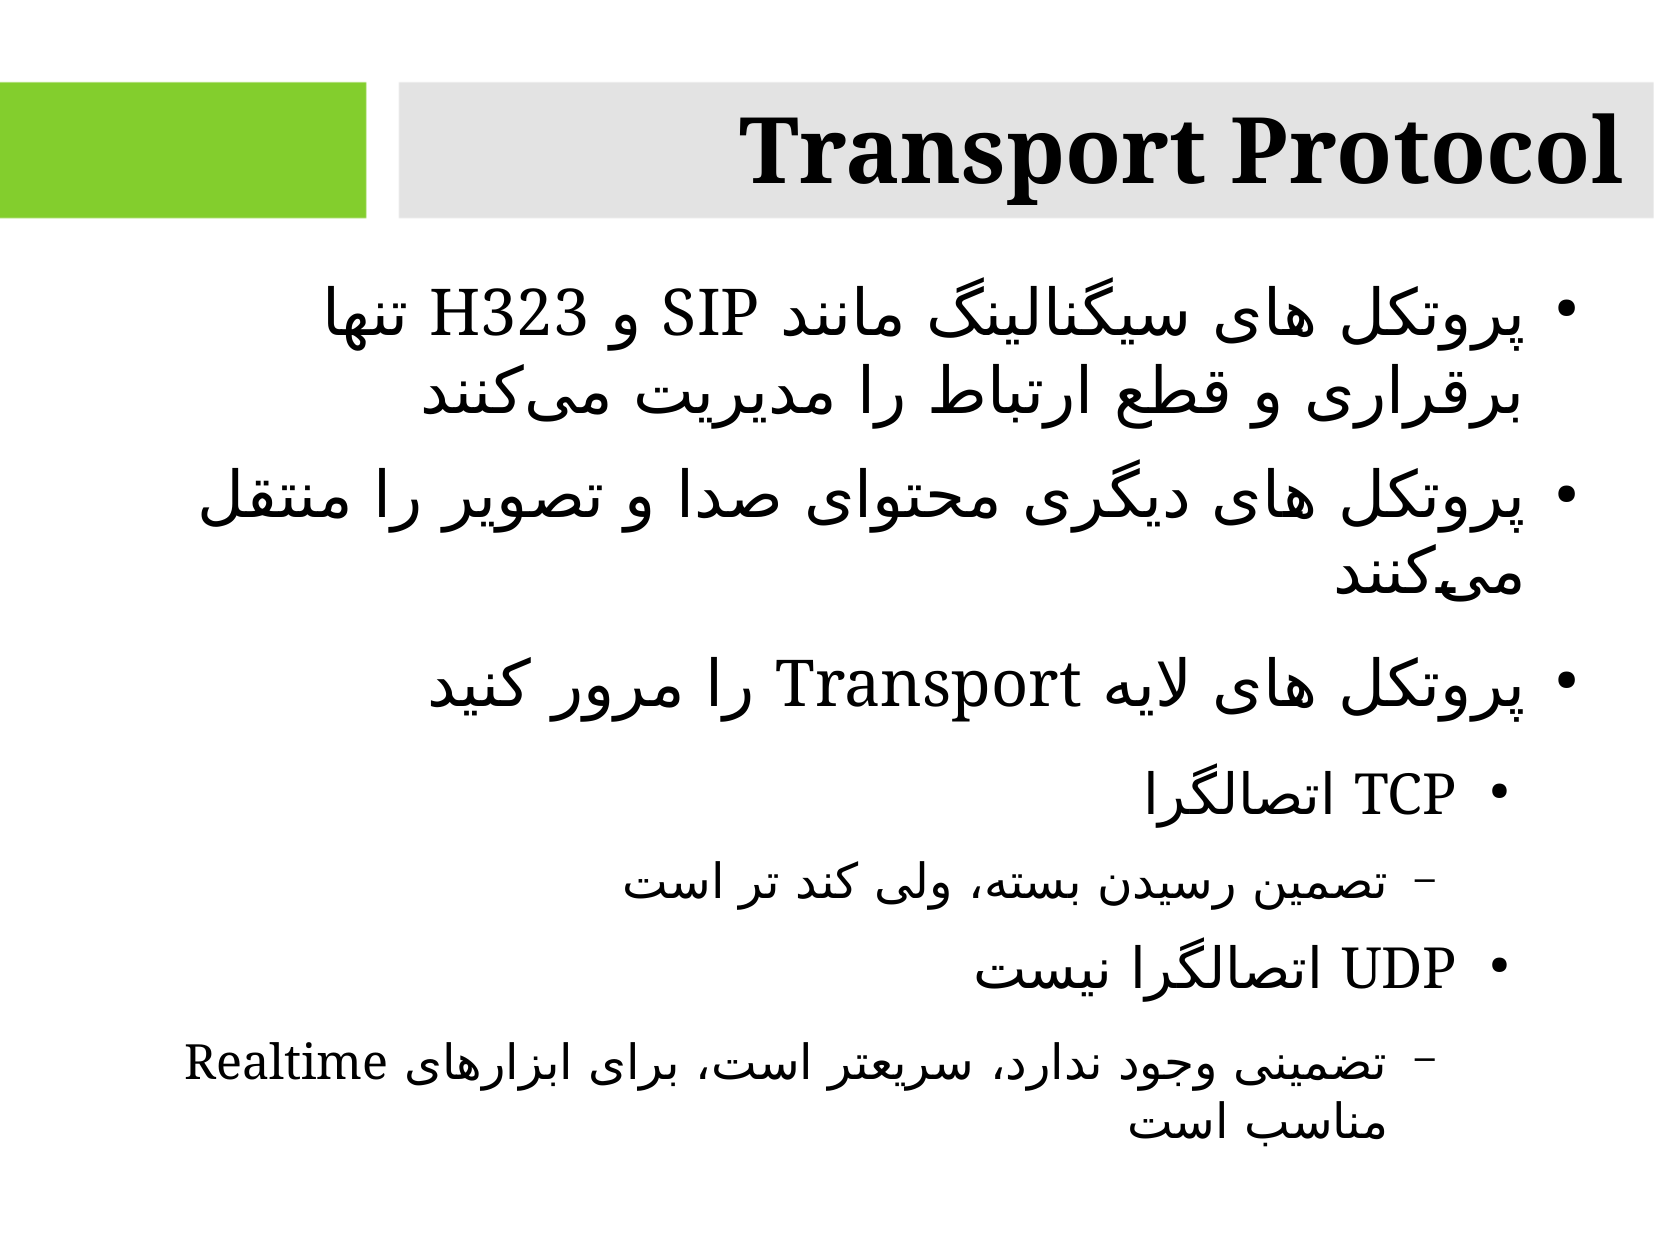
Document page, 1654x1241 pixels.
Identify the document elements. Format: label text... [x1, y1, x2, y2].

title Transport Protocol [313, 73, 1625, 223]
list پروتکل های سیگنالینگ مانند SIP و H323 تنها برقراری و قطع ارتباط را مدیریت می‌کنند پروتکل های دیگری محتوای صدا و تصویر را منتقل می‌کنند پروتکل های لایه Transport را مرور کنید TCP اتصالگرا تصمین رسیدن بسته، ولی کند تر است UDP اتصالگرا نیست تضمینی وجود ندارد، سریعتر است، برای ابزارهای Realtime مناسب است [82, 265, 1595, 1152]
picture [0, 0, 1654, 1241]
